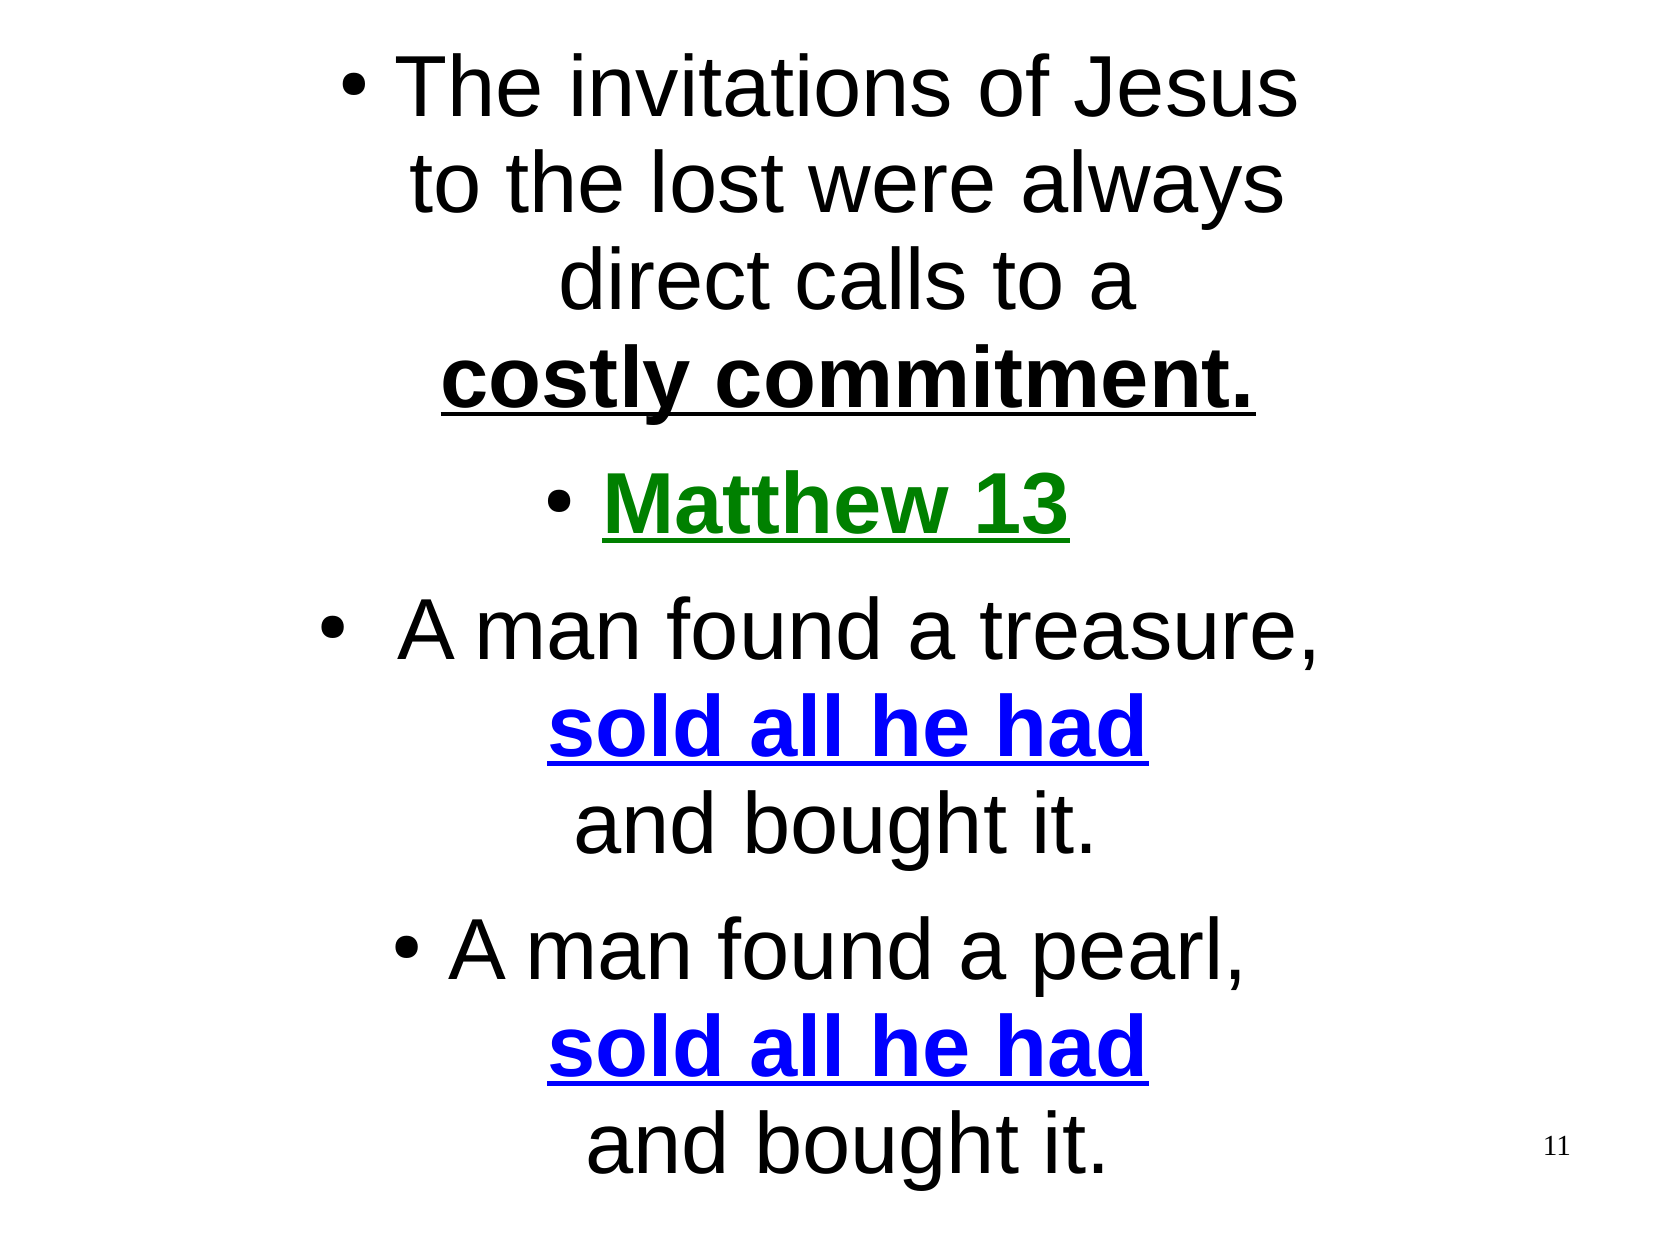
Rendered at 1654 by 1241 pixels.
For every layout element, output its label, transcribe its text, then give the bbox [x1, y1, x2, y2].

list The invitations of Jesus to the lost were always direct calls to a costly commitment. Matthew 13 A man found a treasure, sold all he had and bought it. A man found a pearl, sold all he had and bought it. [37, 37, 1613, 1201]
